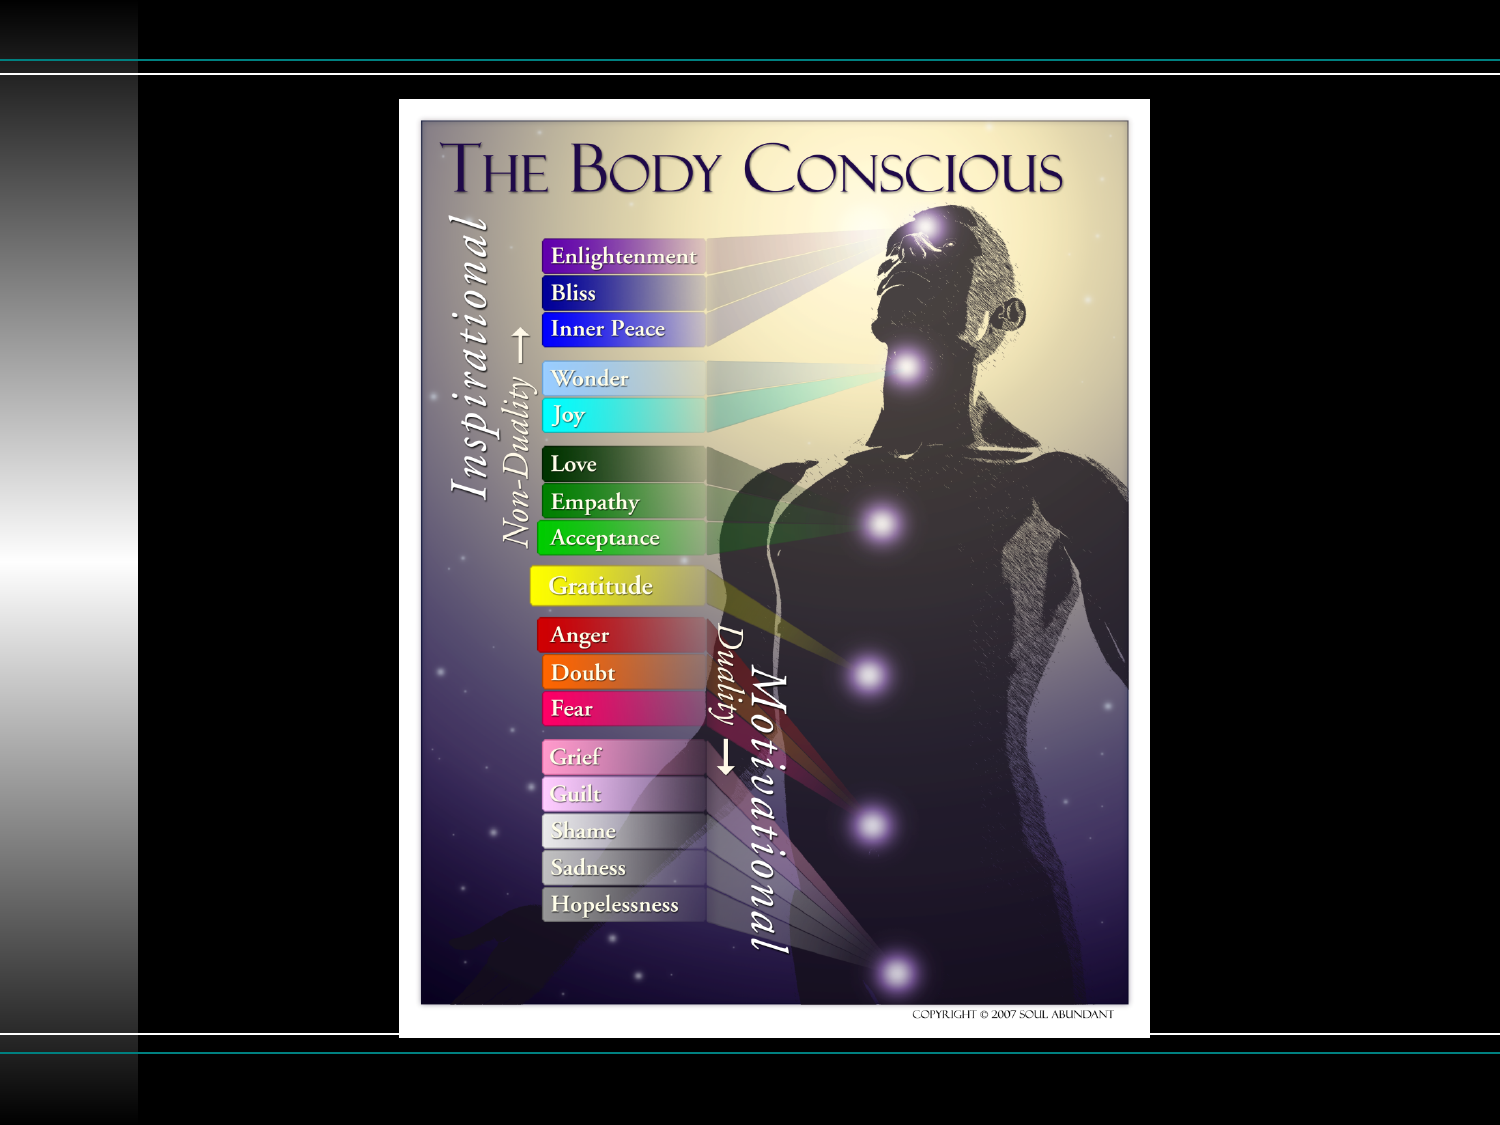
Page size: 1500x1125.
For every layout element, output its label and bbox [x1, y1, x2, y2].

picture [399, 99, 1150, 1038]
